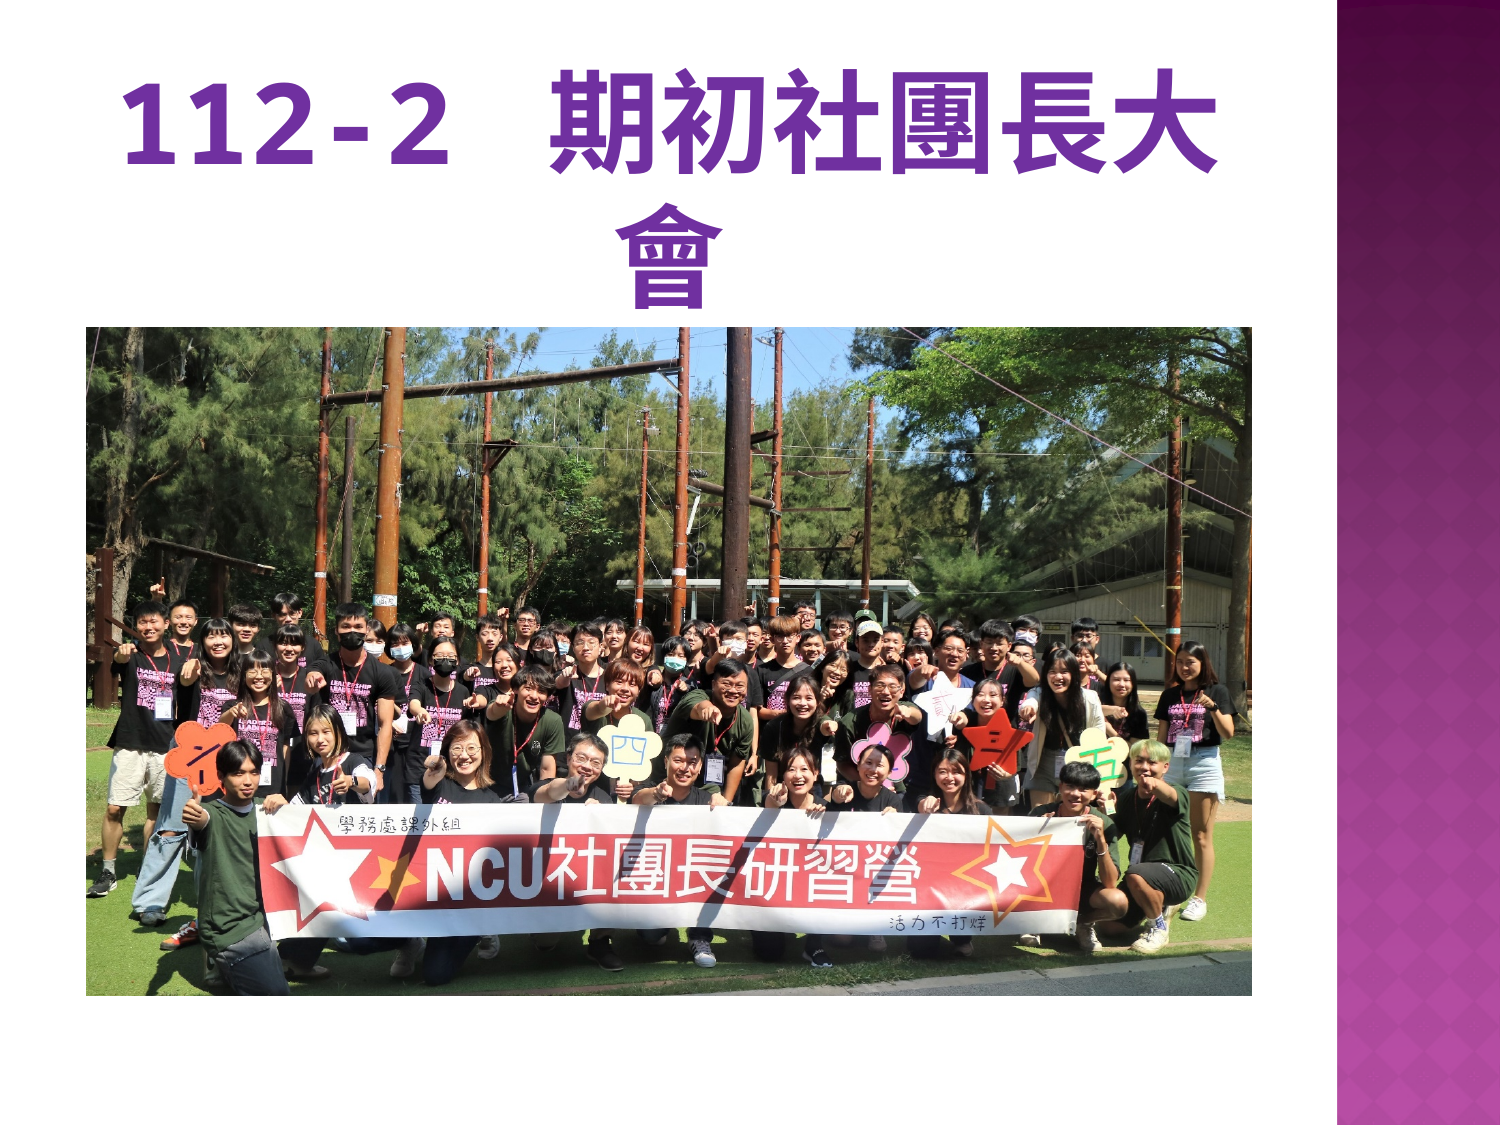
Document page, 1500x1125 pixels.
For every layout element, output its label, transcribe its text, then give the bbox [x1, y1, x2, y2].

title 112-2 期初社團長大會 [75, 52, 1263, 241]
picture [86, 327, 1252, 996]
